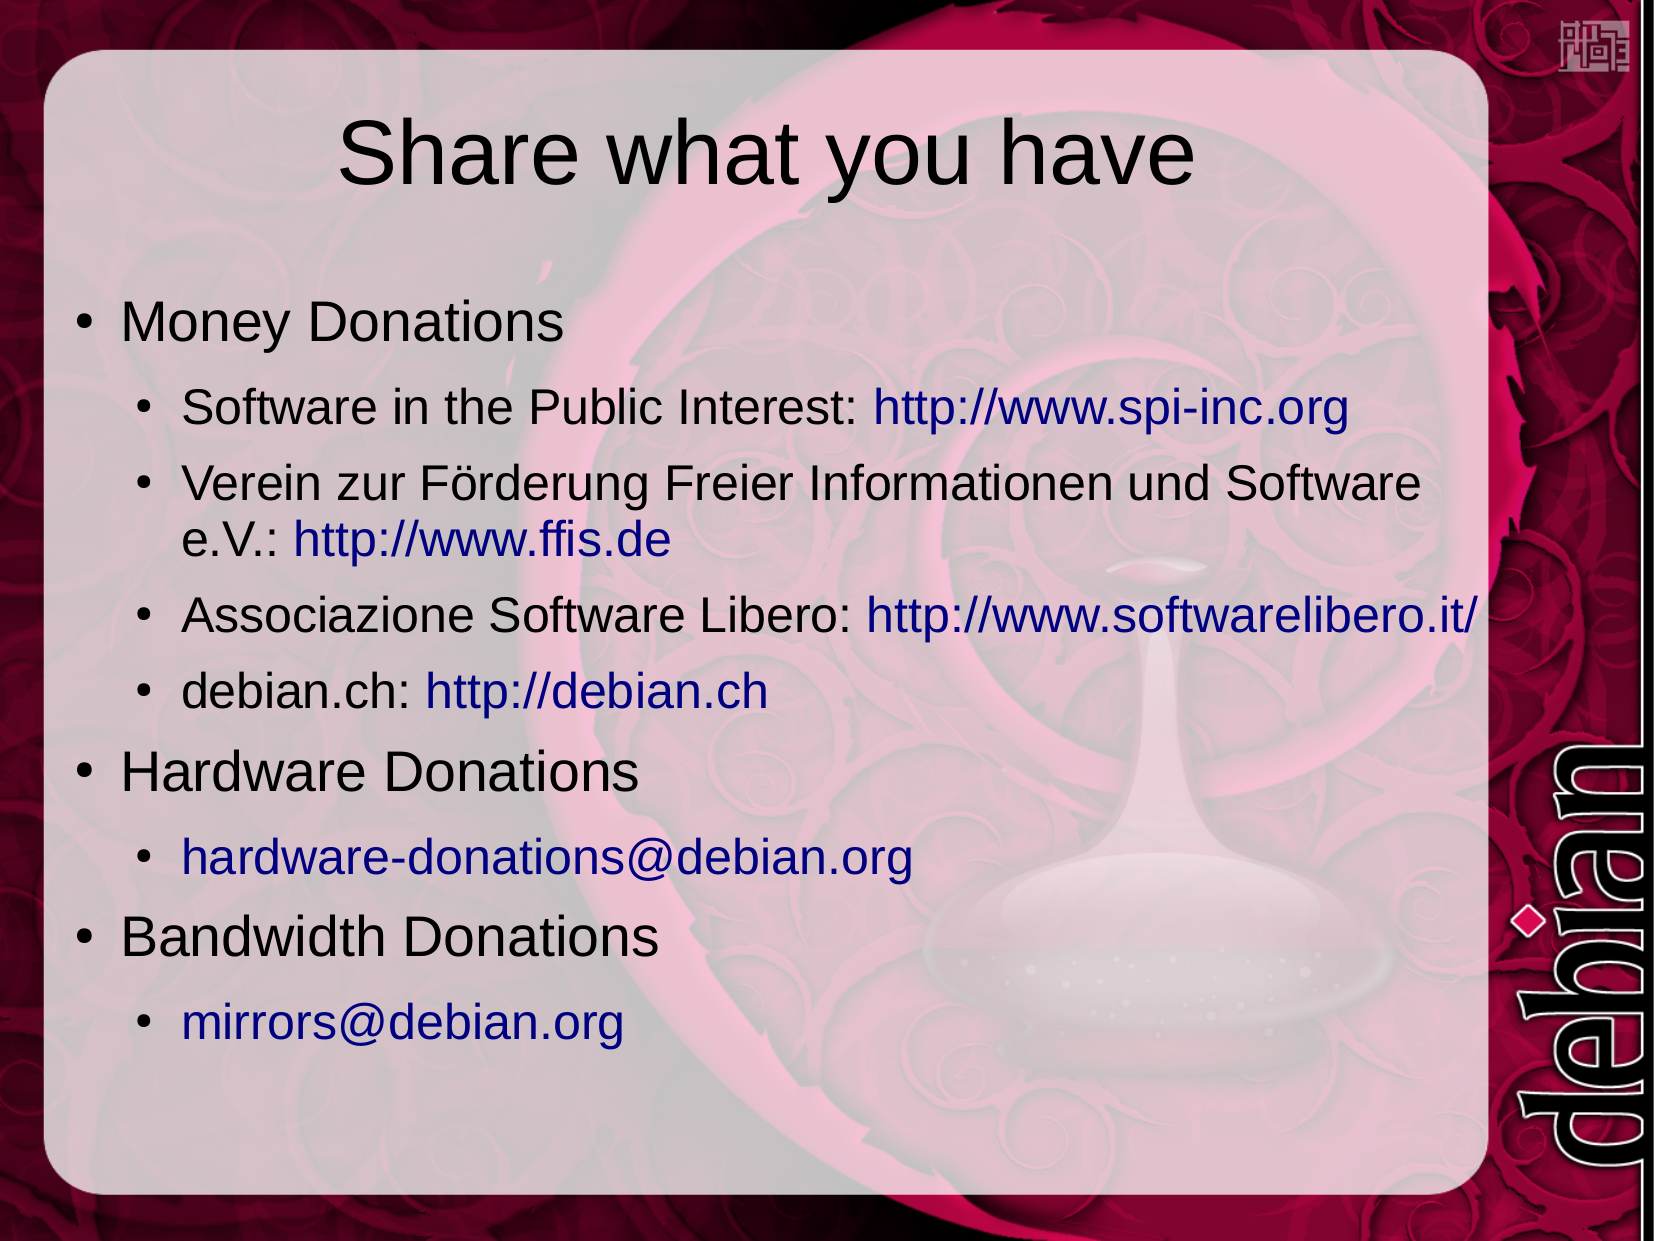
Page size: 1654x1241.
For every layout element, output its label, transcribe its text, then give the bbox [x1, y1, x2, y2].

list Money Donations Software in the Public Interest: http://www.spi-inc.org Verein zur Förderung Freier Informationen und Software e.V.: http://www.ffis.de Associazione Software Libero: http://www.softwarelibero.it/ debian.ch: http://debian.ch Hardware Donations hardware-donations@debian.org Bandwidth Donations mirrors@debian.org [59, 290, 1477, 1109]
picture [0, 0, 1654, 1241]
title Share what you have [59, 49, 1477, 257]
